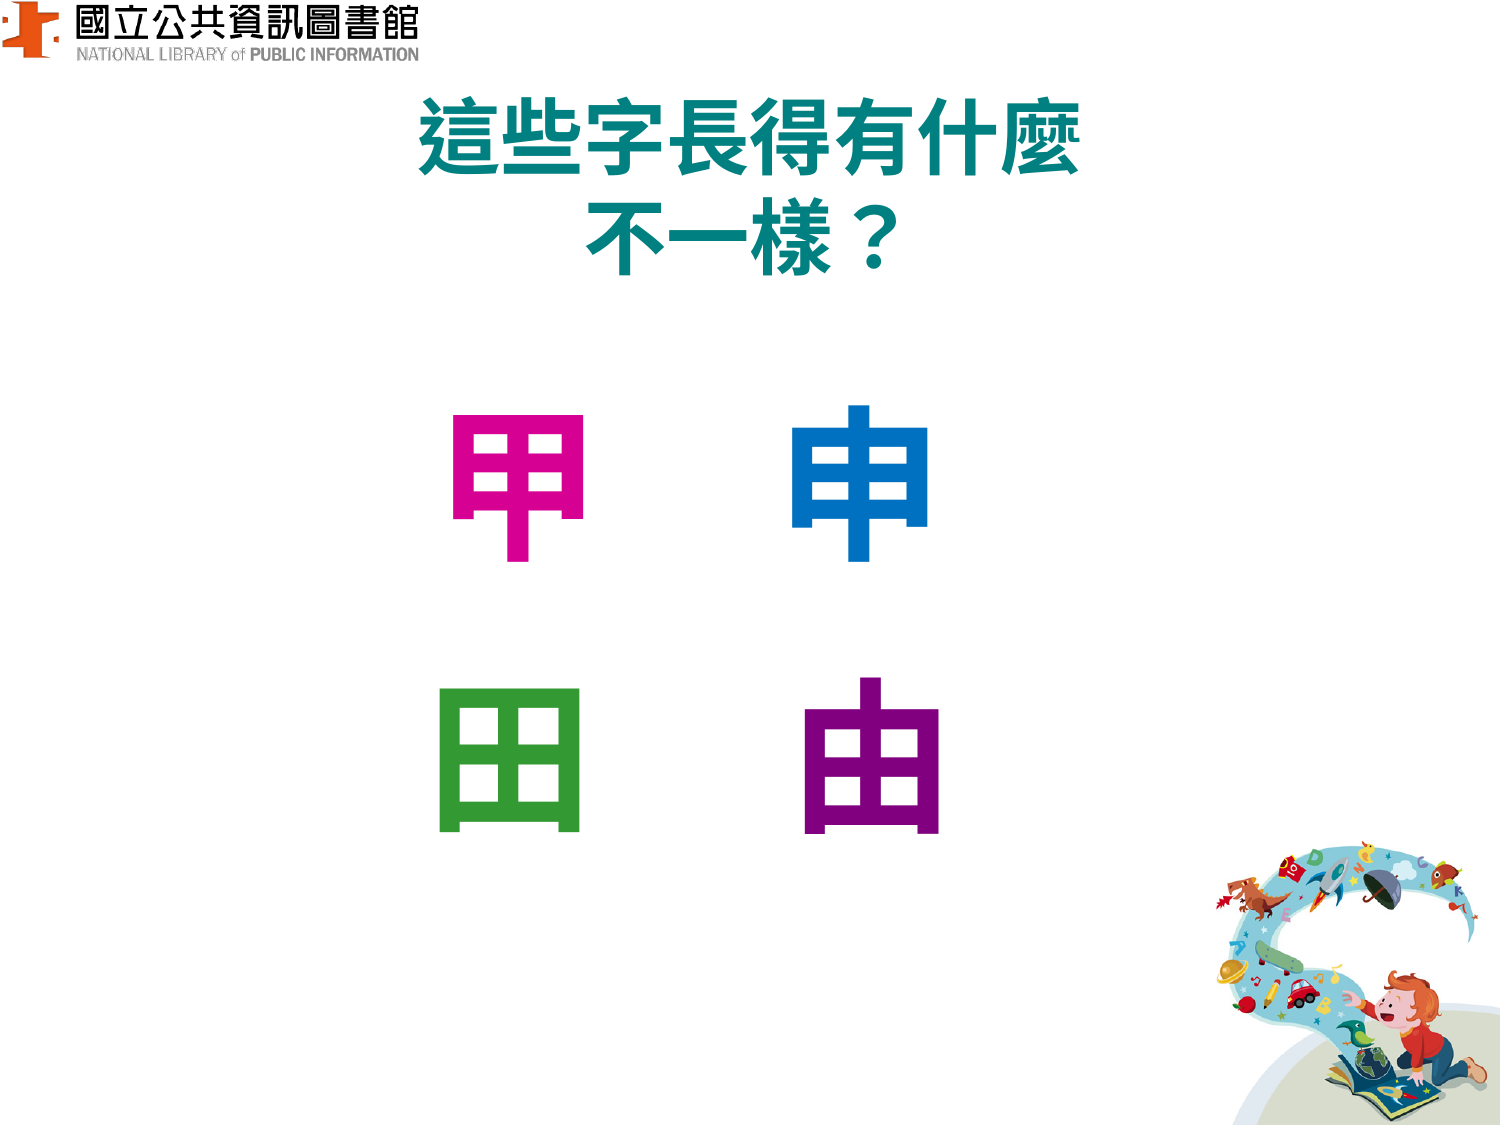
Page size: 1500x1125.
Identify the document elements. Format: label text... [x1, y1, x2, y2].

picture [1210, 835, 1500, 1125]
text_box 甲 [419, 373, 617, 589]
picture [0, 0, 420, 62]
text_box 田 [411, 645, 608, 861]
text_box 由 [773, 645, 971, 861]
title 這些字長得有什麼 不一樣？ [75, 91, 1425, 279]
text_box 申 [761, 373, 959, 589]
